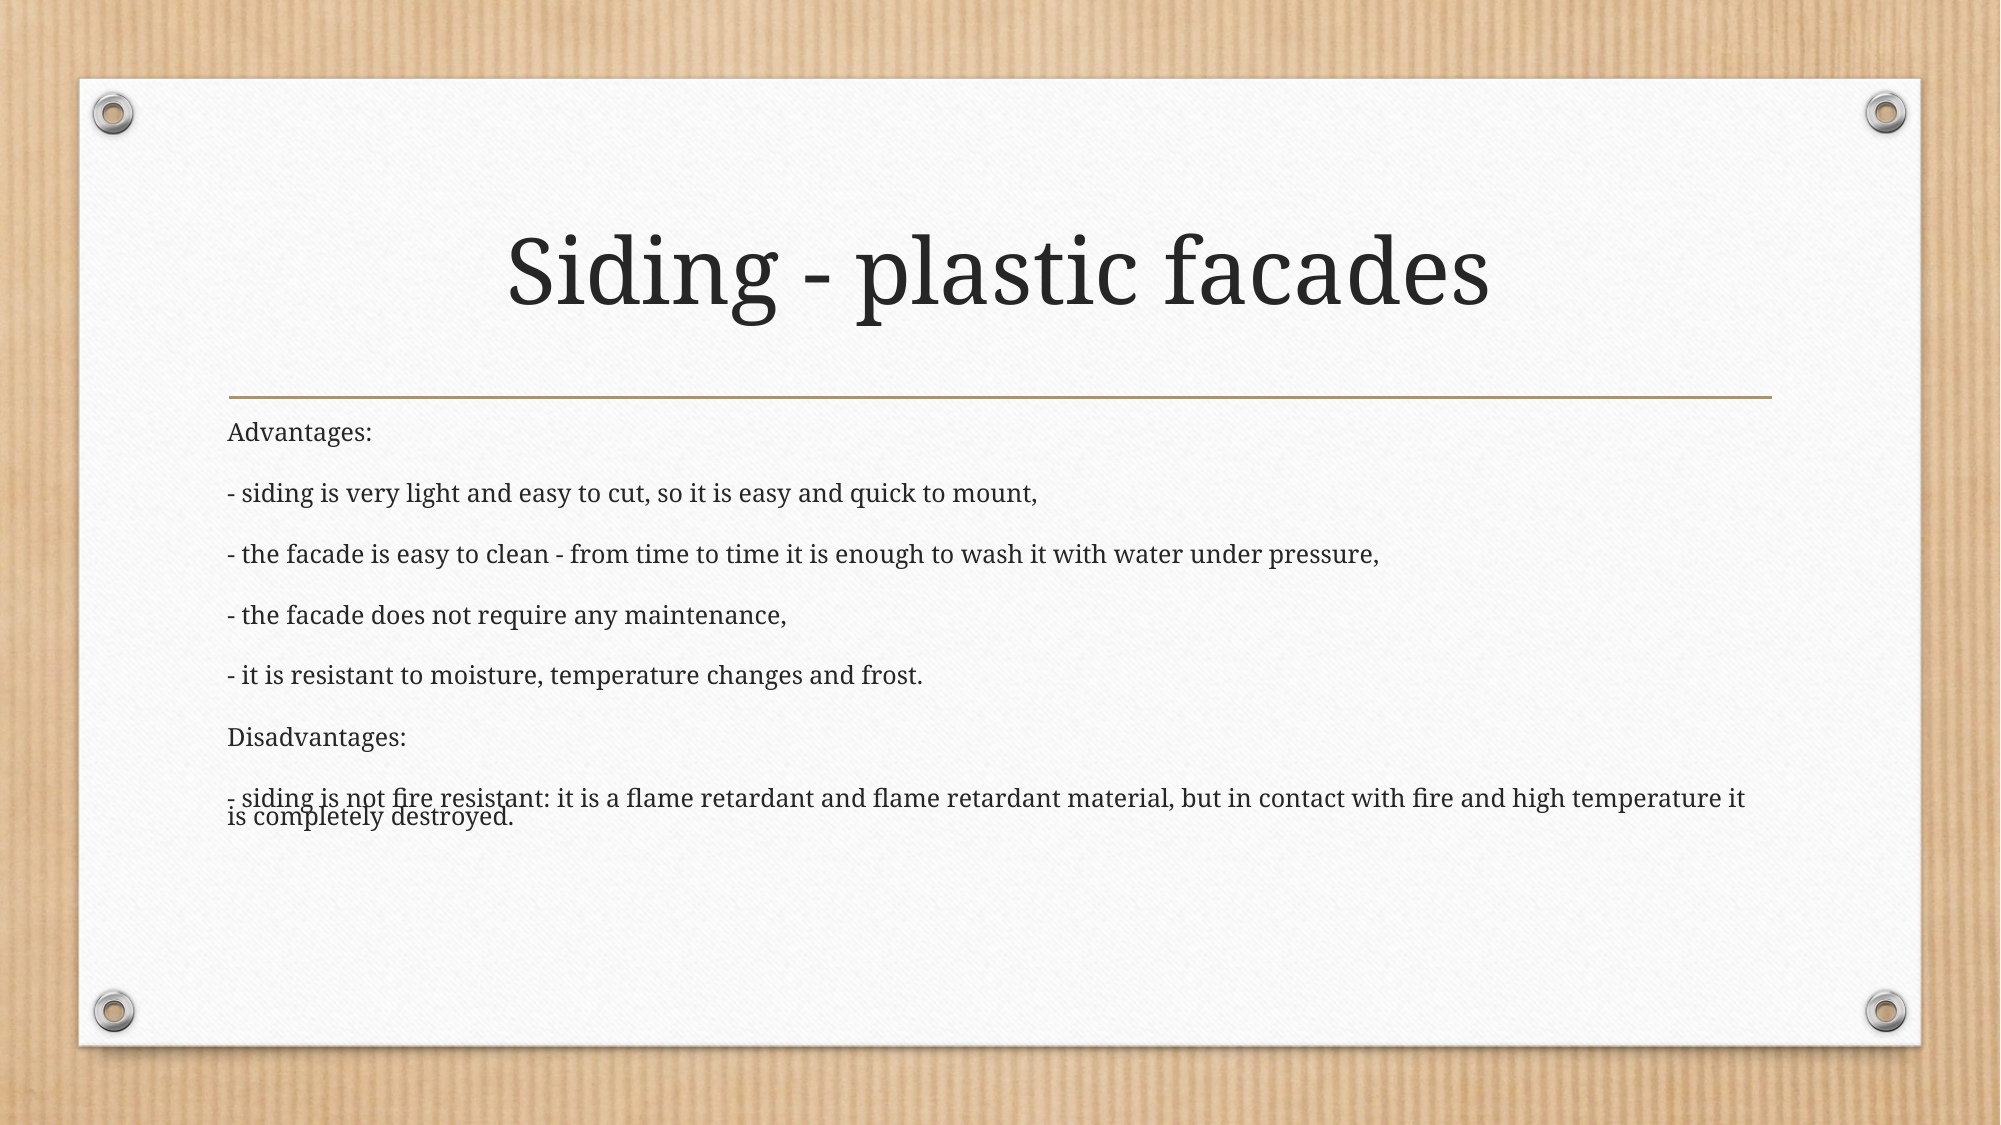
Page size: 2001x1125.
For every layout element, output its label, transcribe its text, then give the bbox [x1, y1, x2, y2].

list Advantages: - siding is very light and easy to cut, so it is easy and quick to mount, - the facade is easy to clean - from time to time it is enough to wash it with water under pressure, - the facade does not require any maintenance, - it is resistant to moisture, temperature changes and frost. Disadvantages: - siding is not fire resistant: it is a flame retardant and flame retardant material, but in contact with fire and high temperature it is completely destroyed. [212, 419, 1788, 964]
title Siding - plastic facades [212, 161, 1788, 376]
